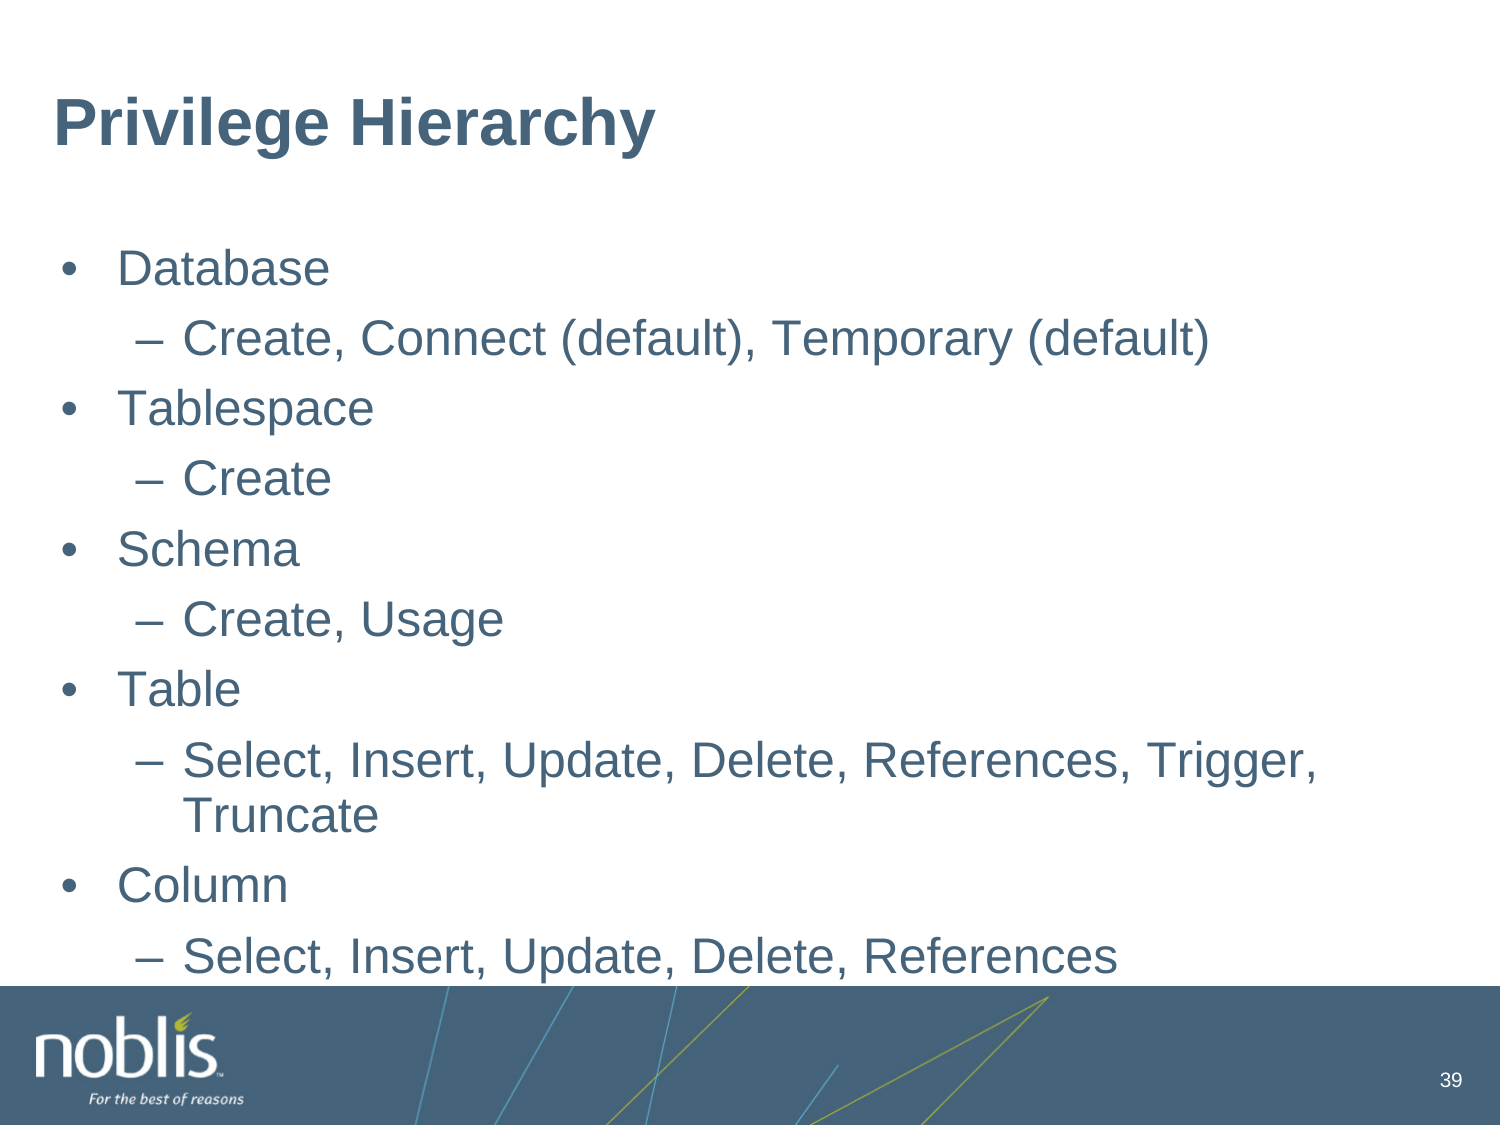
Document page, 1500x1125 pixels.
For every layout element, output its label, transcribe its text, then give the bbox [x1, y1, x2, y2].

list Database Create, Connect (default), Temporary (default) Tablespace Create Schema Create, Usage Table Select, Insert, Update, Delete, References, Trigger, Truncate Column Select, Insert, Update, Delete, References [60, 239, 1437, 984]
picture [0, 986, 1500, 1125]
title Privilege Hierarchy [53, 38, 1438, 211]
